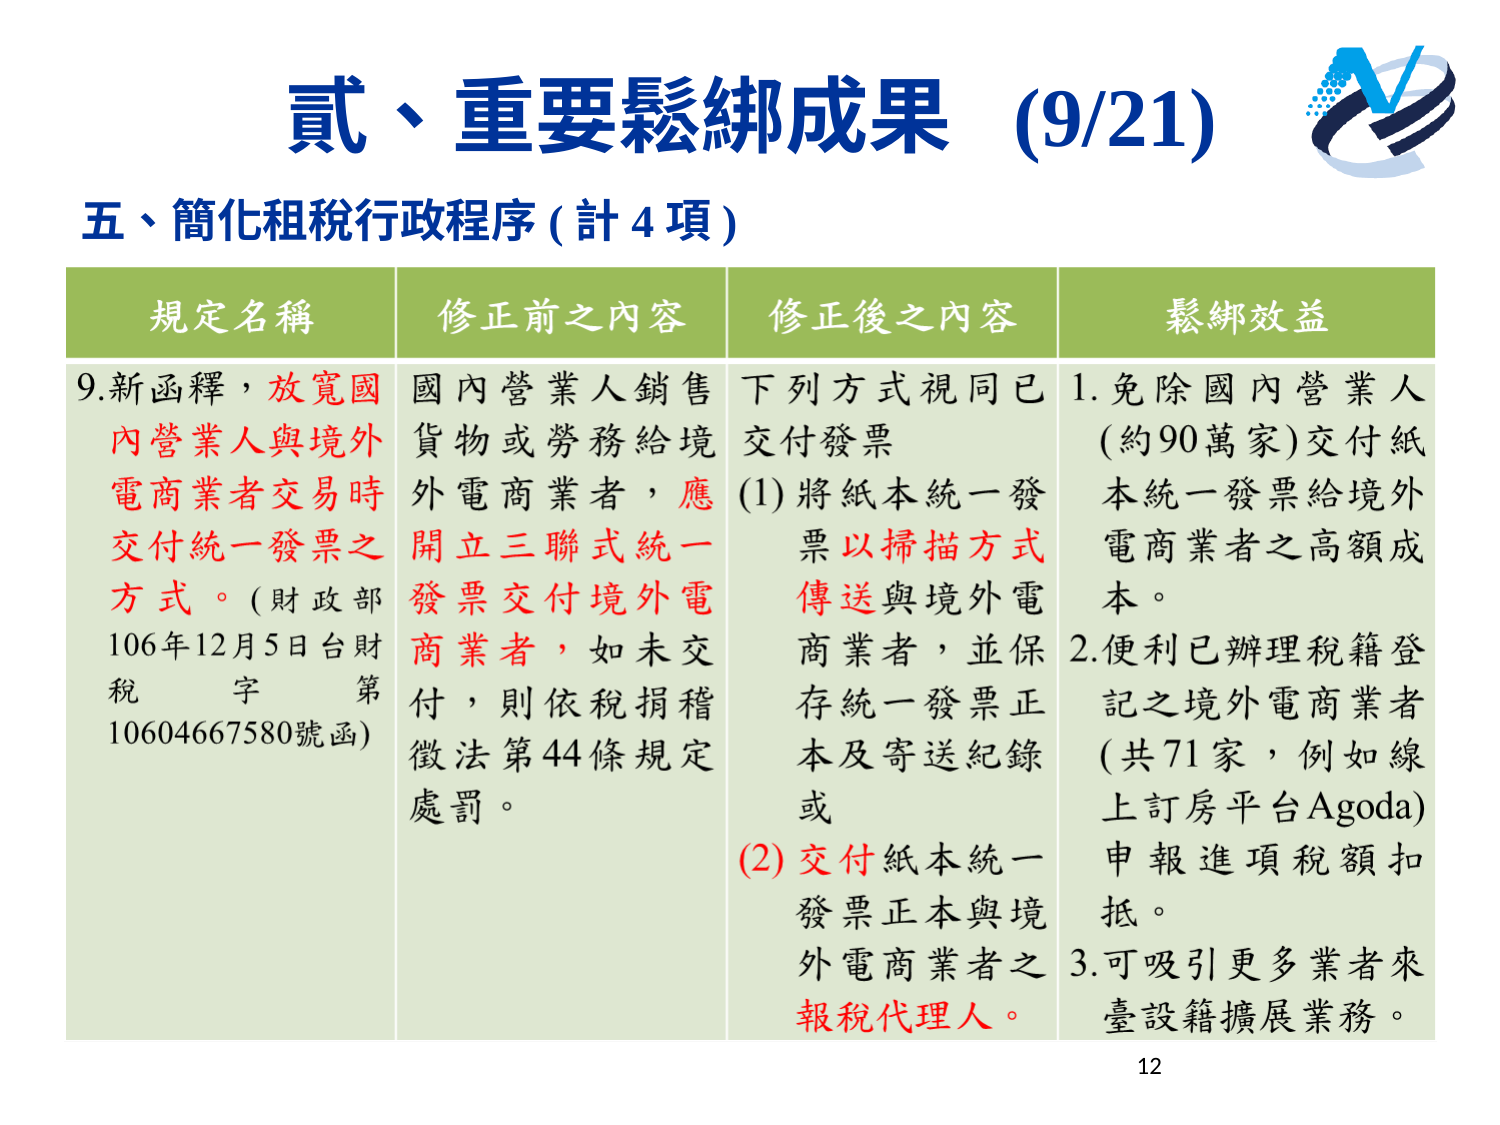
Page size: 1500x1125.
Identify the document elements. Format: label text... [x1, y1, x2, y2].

text_box 五、簡化租稅行政程序(計4項) [64, 184, 705, 256]
picture [64, 266, 1437, 1062]
title 貳、重要鬆綁成果 (9/21) [76, 19, 1427, 207]
text_box 12 [1121, 1035, 1472, 1095]
